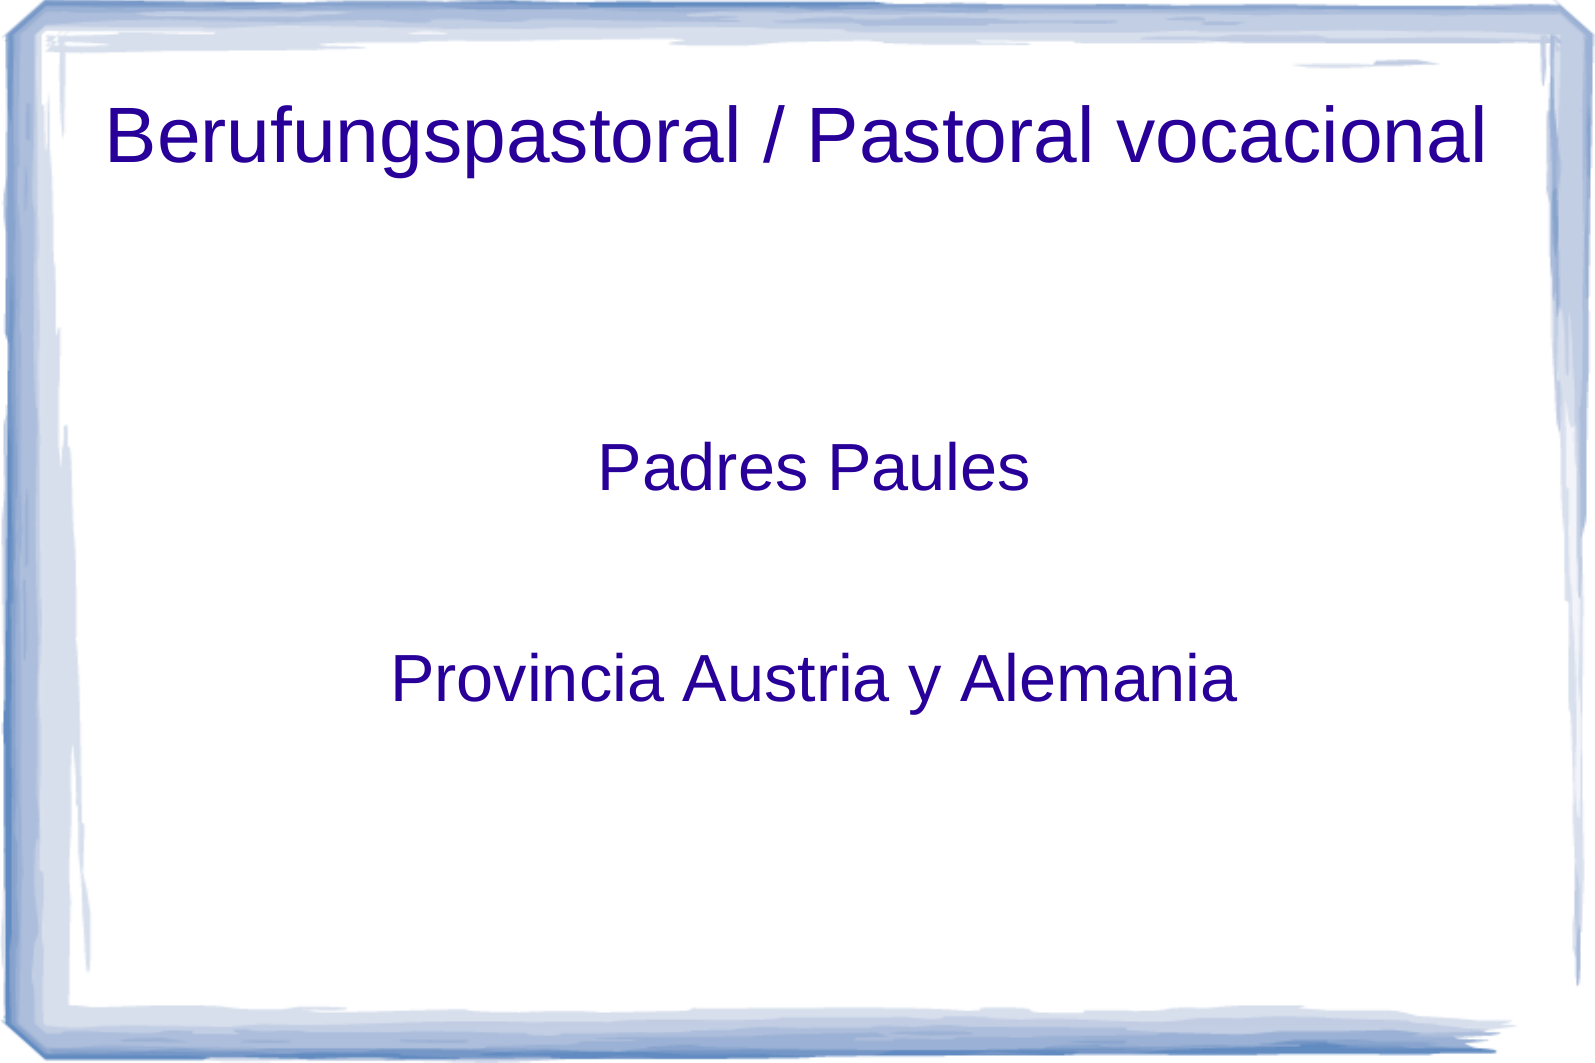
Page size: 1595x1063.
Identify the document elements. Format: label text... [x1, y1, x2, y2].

title Berufungspastoral / Pastoral vocacional [79, 42, 1515, 220]
subtitle Padres Paules Provincia Austria y Alemania [113, 278, 1515, 861]
